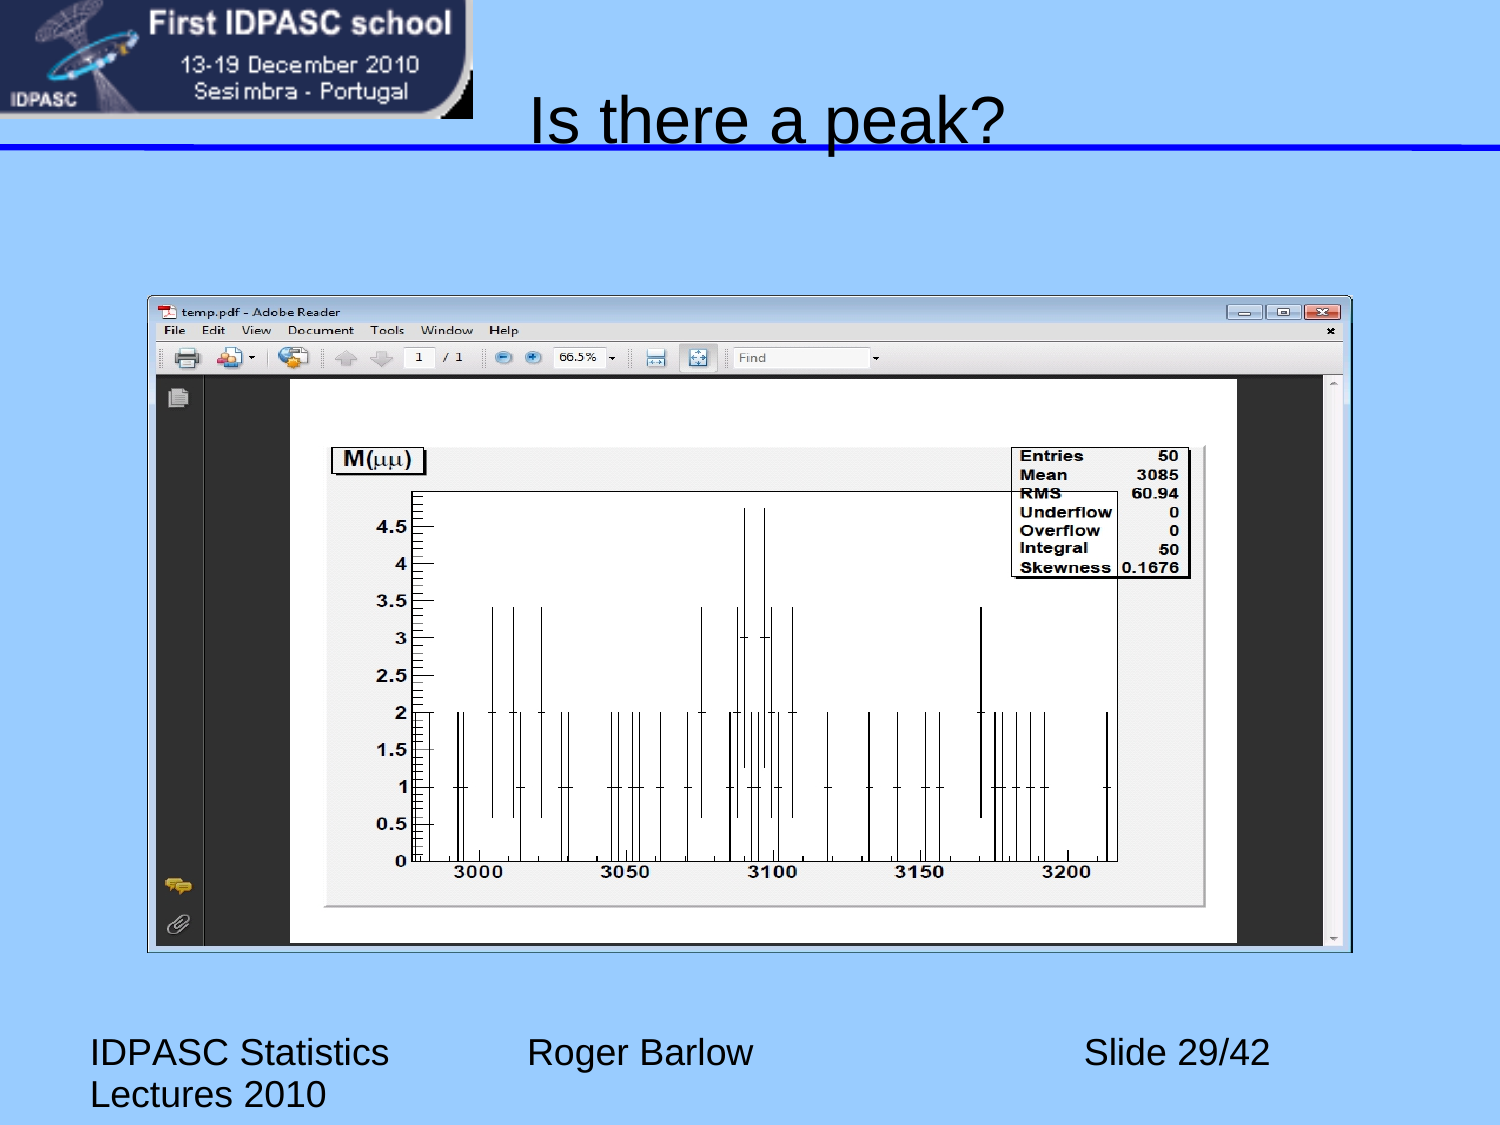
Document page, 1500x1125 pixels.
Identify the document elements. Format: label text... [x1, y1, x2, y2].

title Is there a peak? [118, 66, 1418, 170]
picture [147, 295, 1353, 953]
picture [0, 0, 473, 119]
